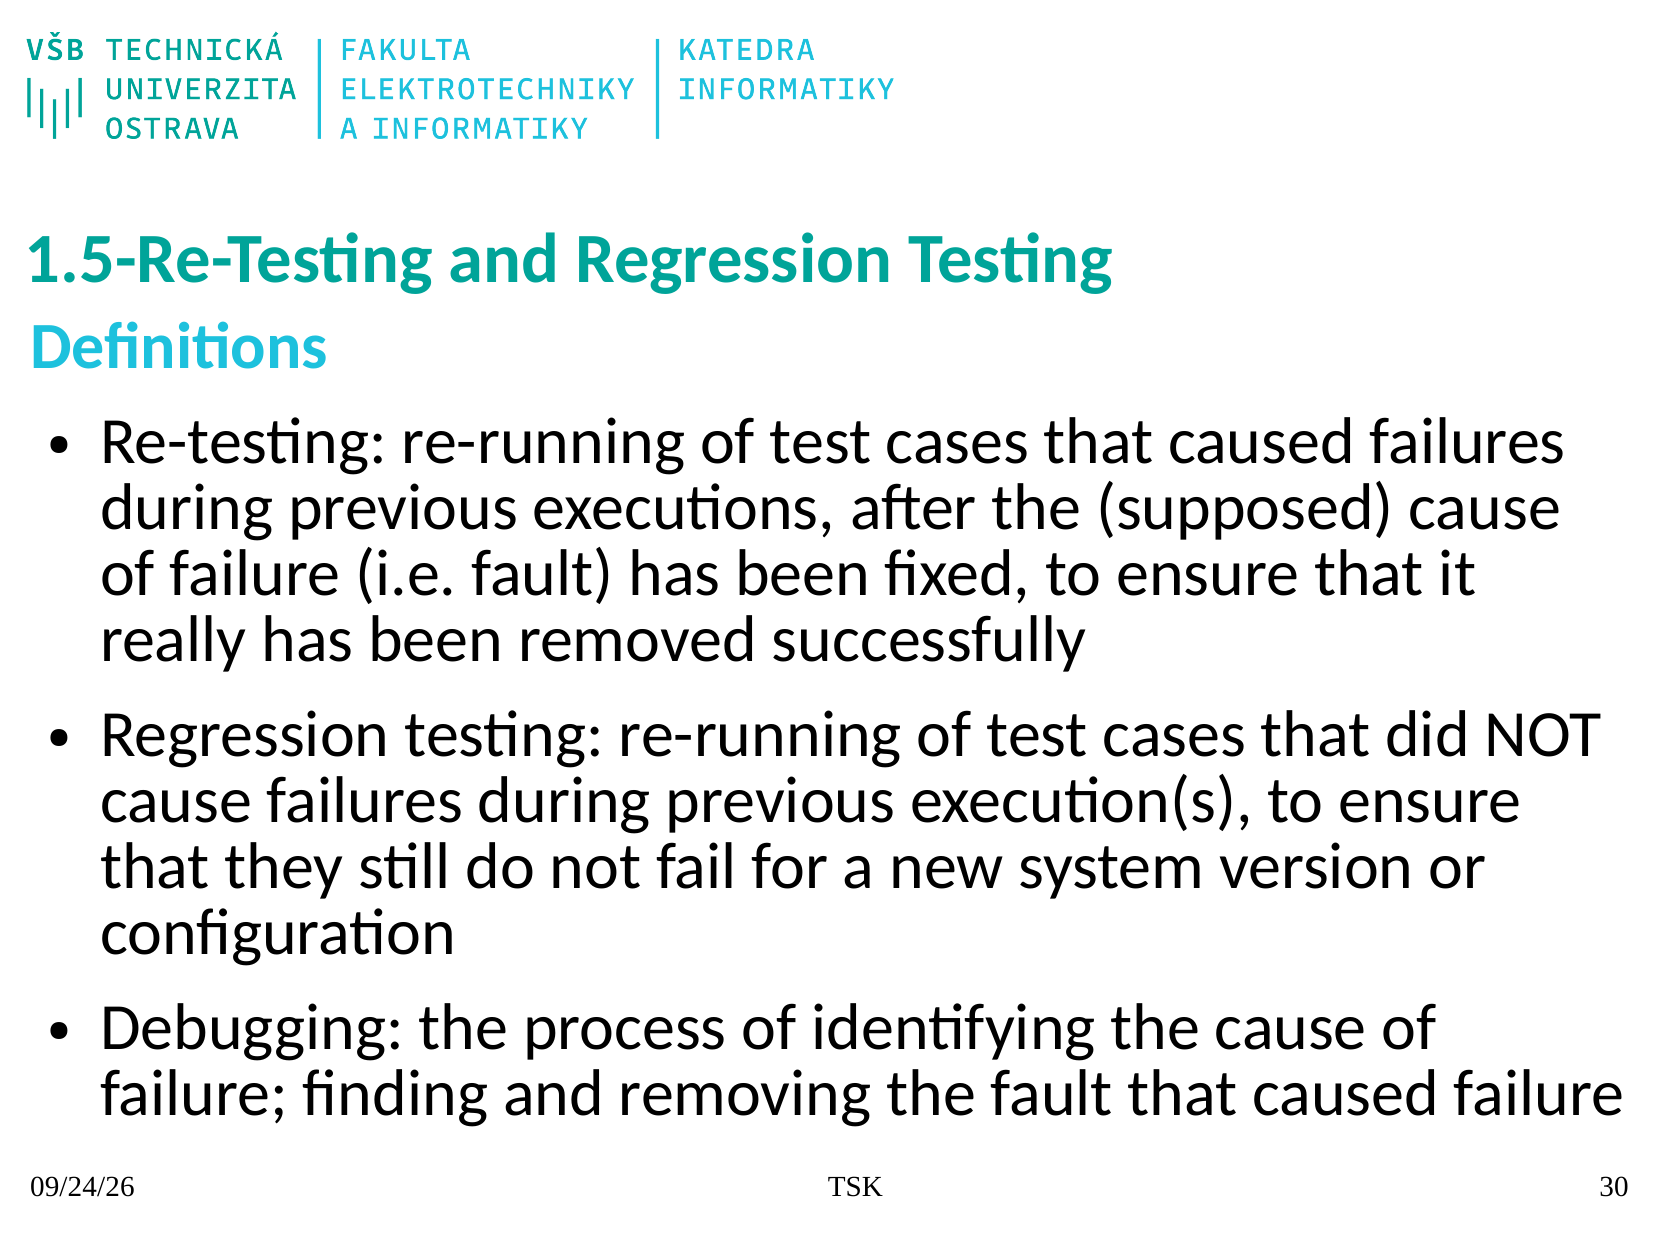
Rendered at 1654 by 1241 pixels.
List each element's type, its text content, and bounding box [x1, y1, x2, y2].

list Definitions Re-testing: re-running of test cases that caused failures during previous executions, after the (supposed) cause of failure (i.e. fault) has been fixed, to ensure that it really has been removed successfully Regression testing: re-running of test cases that did NOT cause failures during previous execution(s), to ensure that they still do not fail for a new system version or configuration Debugging: the process of identifying the cause of failure; finding and removing the fault that caused failure [30, 318, 1629, 1146]
title 1.5-Re-Testing and Regression Testing [24, 169, 1629, 300]
picture [26, 31, 894, 139]
